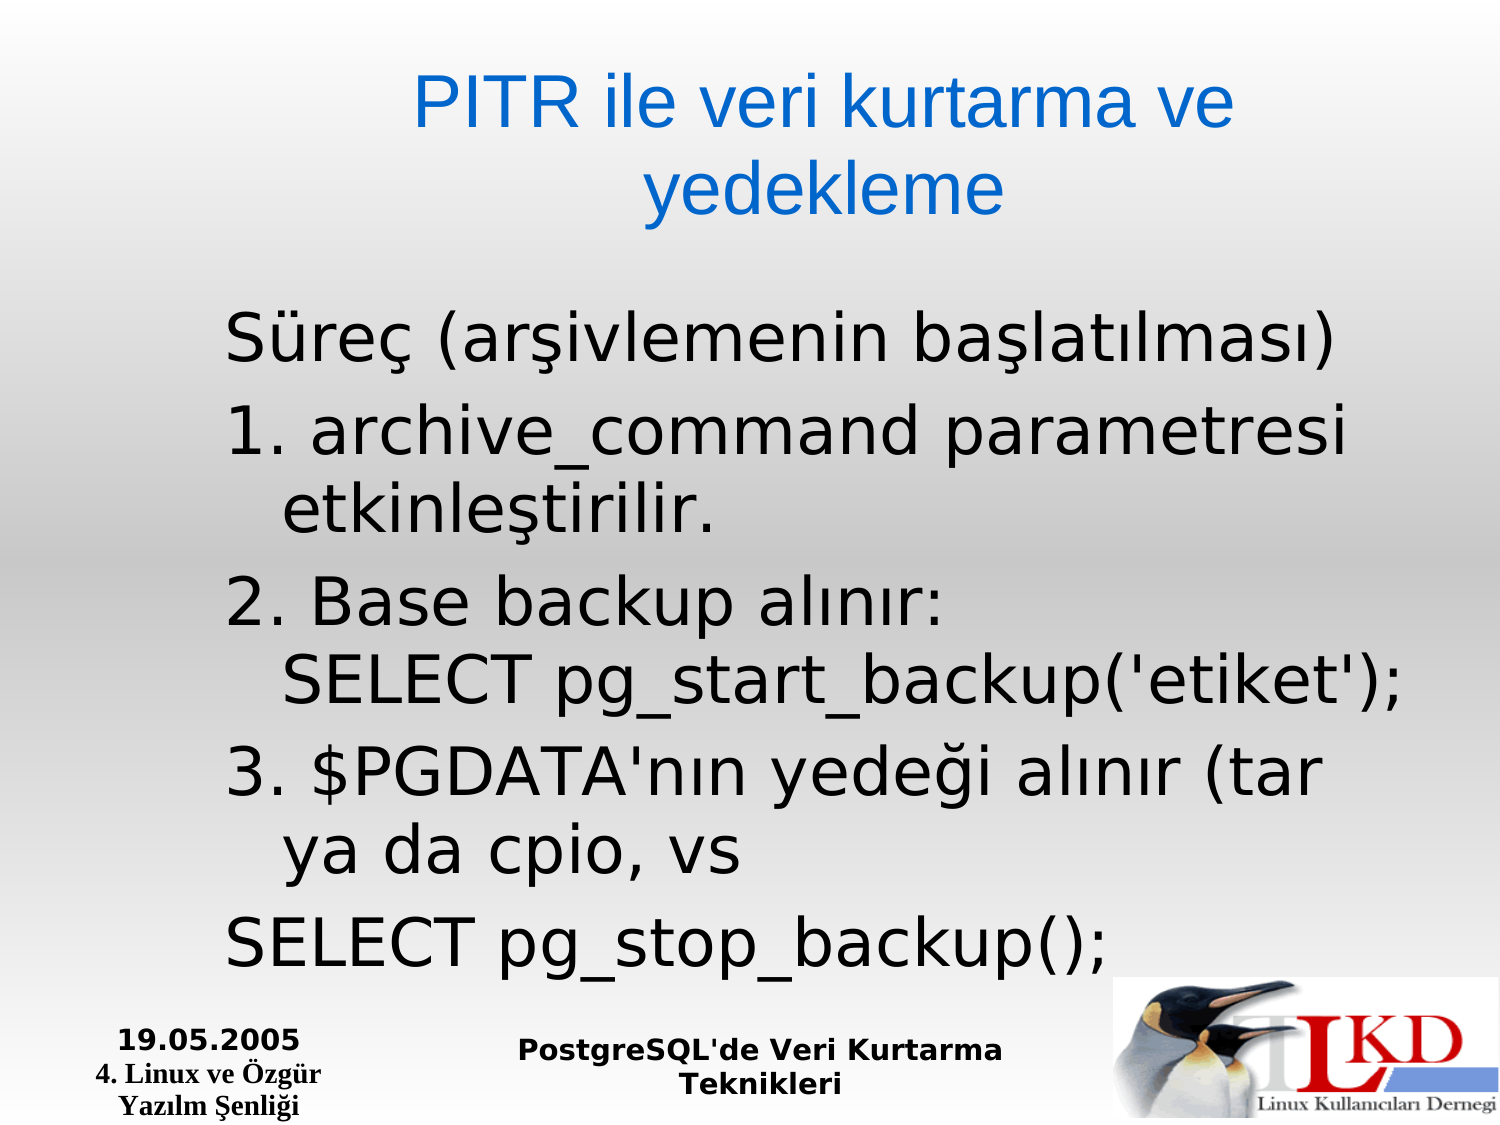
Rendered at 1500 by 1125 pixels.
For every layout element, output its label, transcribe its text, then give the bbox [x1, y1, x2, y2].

list Süreç (arşivlemenin başlatılması) 1. archive_command parametresi etkinleştirilir. 2. Base backup alınır: SELECT pg_start_backup('etiket'); 3. $PGDATA'nın yedeği alınır (tar ya da cpio, vs SELECT pg_stop_backup(); [224, 299, 1425, 983]
picture [1113, 977, 1499, 1118]
title PITR ile veri kurtarma ve yedekleme [224, 29, 1425, 257]
